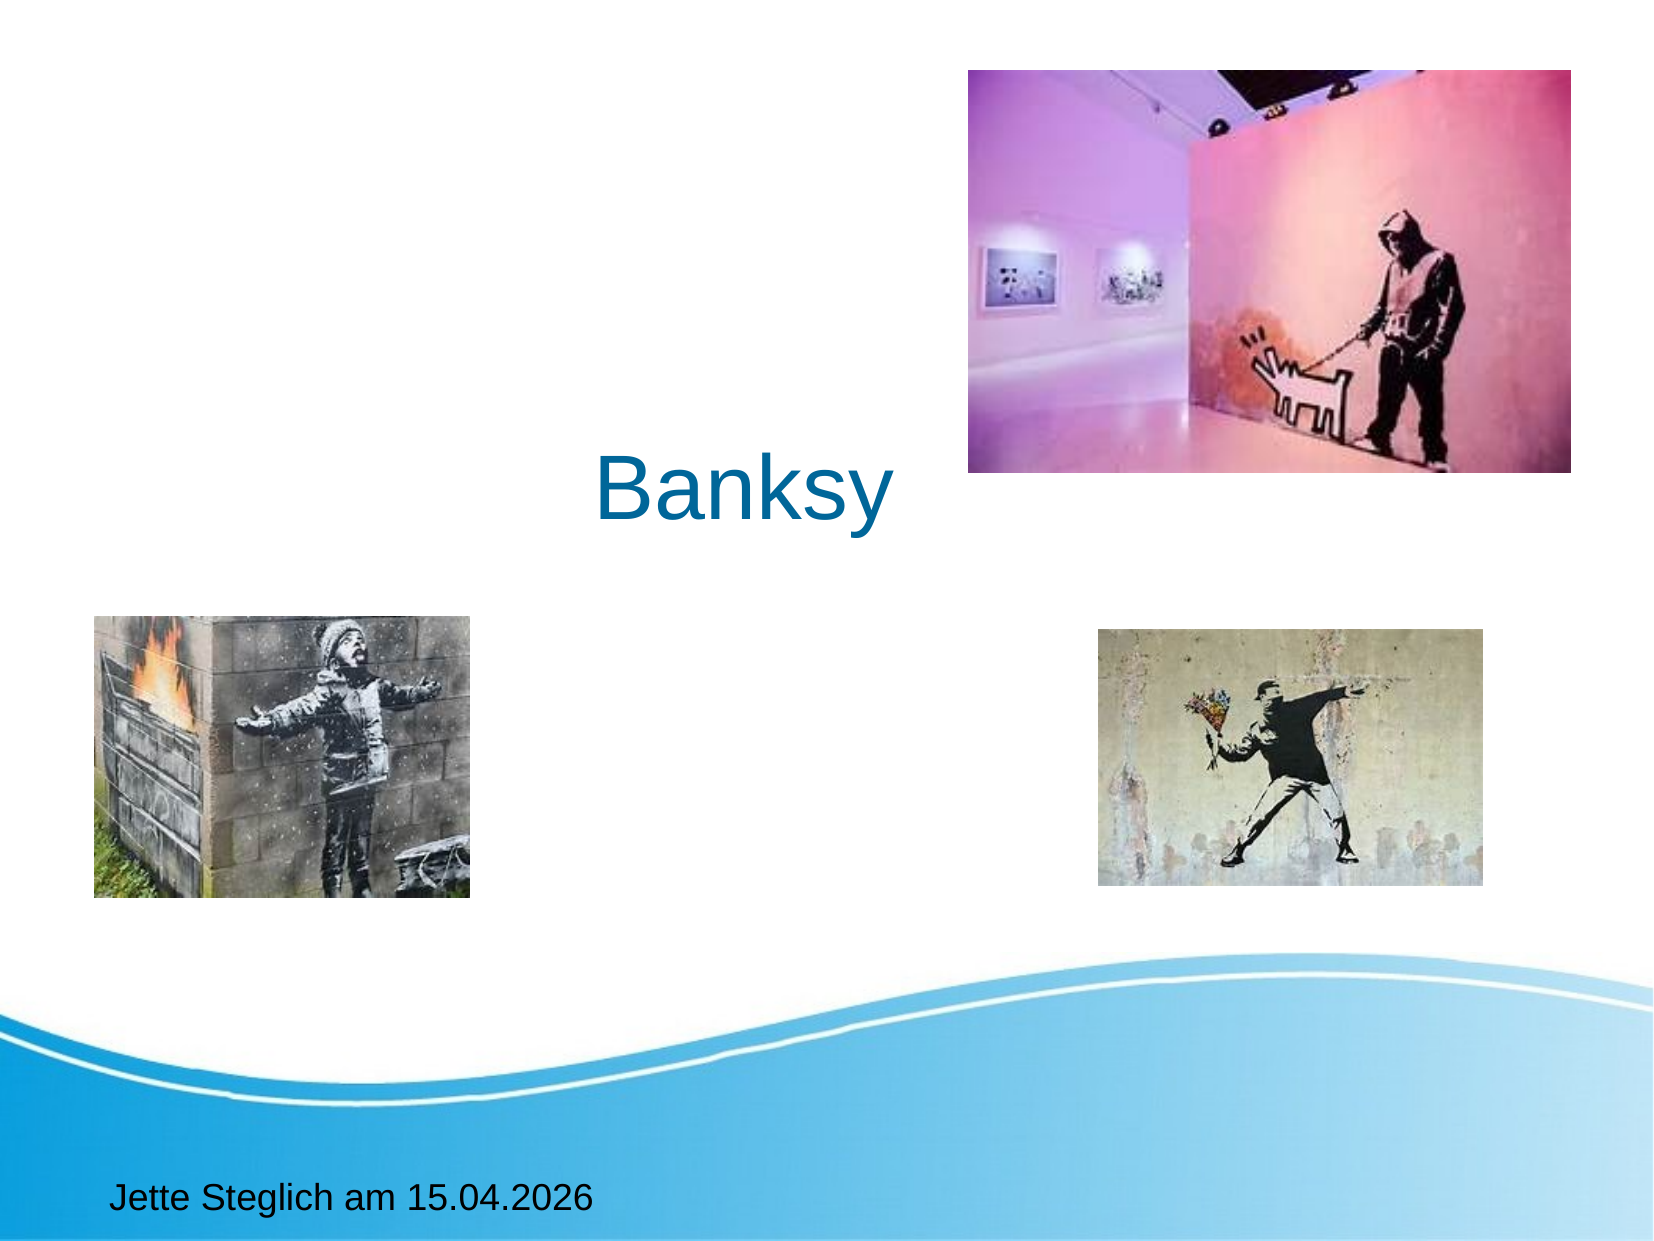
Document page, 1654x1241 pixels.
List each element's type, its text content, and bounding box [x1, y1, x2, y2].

picture [94, 616, 470, 898]
picture [1098, 629, 1483, 886]
picture [968, 70, 1571, 473]
text_box Jette Steglich am 15.04.2026 [94, 1169, 1123, 1227]
title Banksy [0, 384, 1489, 592]
picture [0, 952, 1654, 1241]
